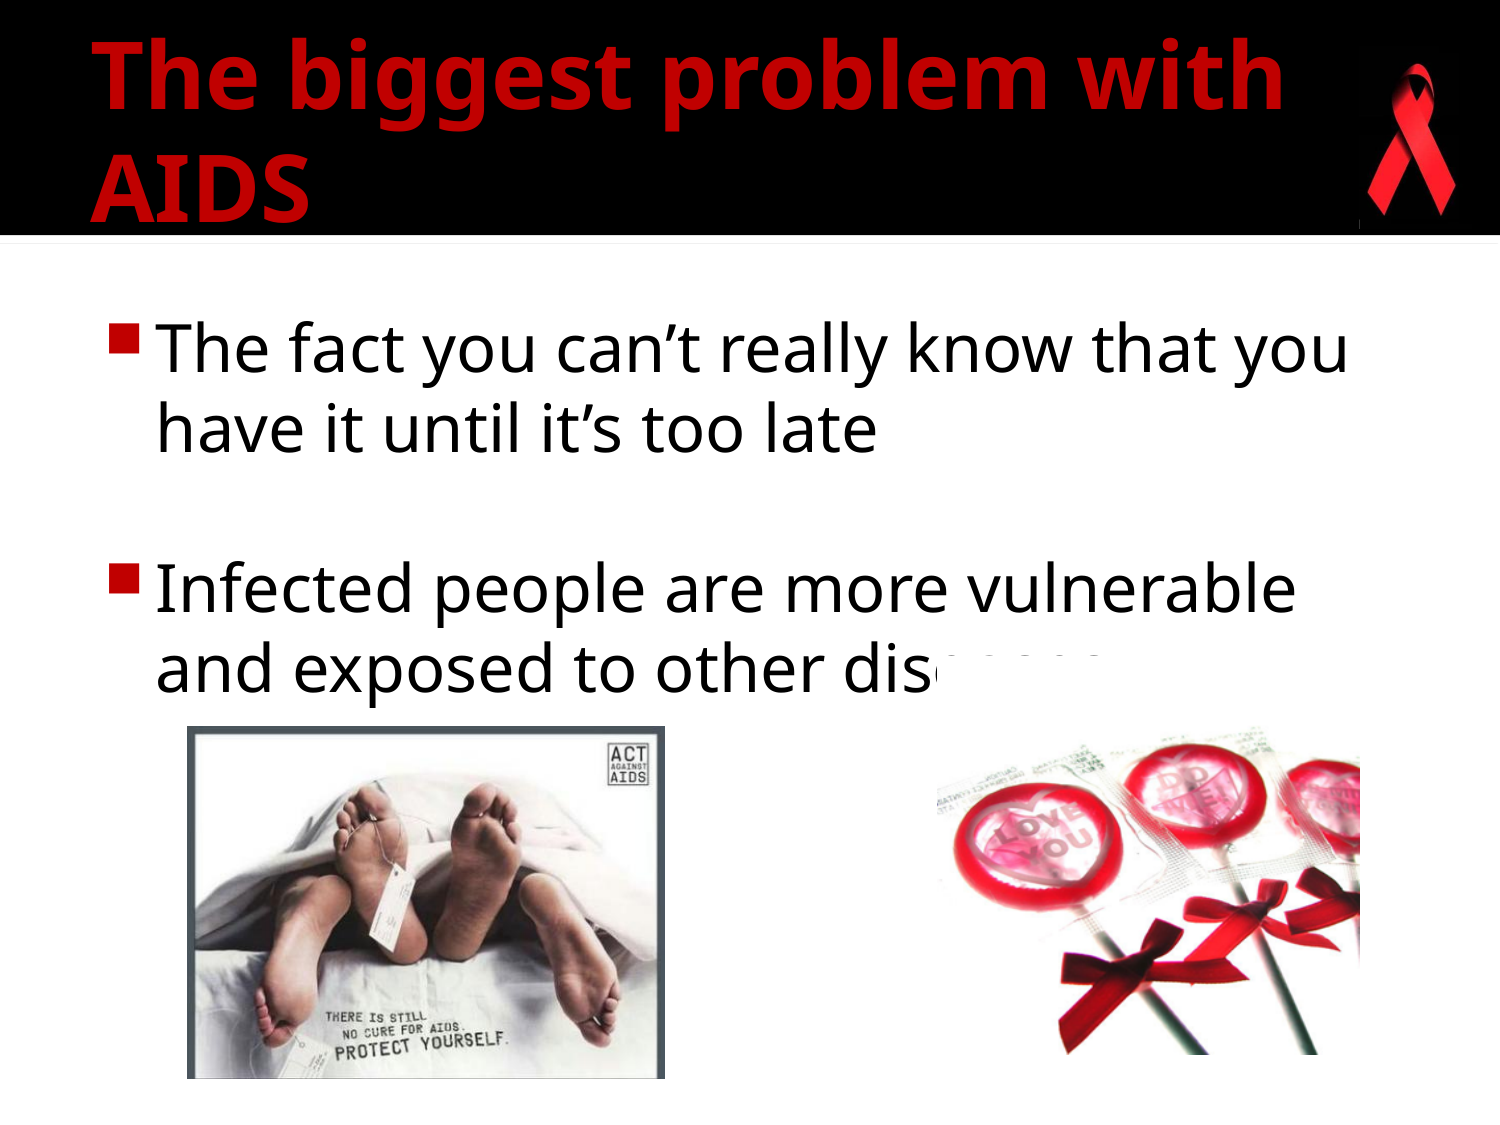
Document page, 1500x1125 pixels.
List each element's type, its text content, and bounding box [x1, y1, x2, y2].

title The biggest problem with AIDS [75, 25, 1425, 231]
picture [937, 656, 1360, 1055]
list The fact you can’t really know that you have it until it’s too late Infected people are more vulnerable and exposed to other diseases. [75, 291, 1425, 1050]
picture [1359, 46, 1472, 229]
picture [187, 726, 665, 1079]
